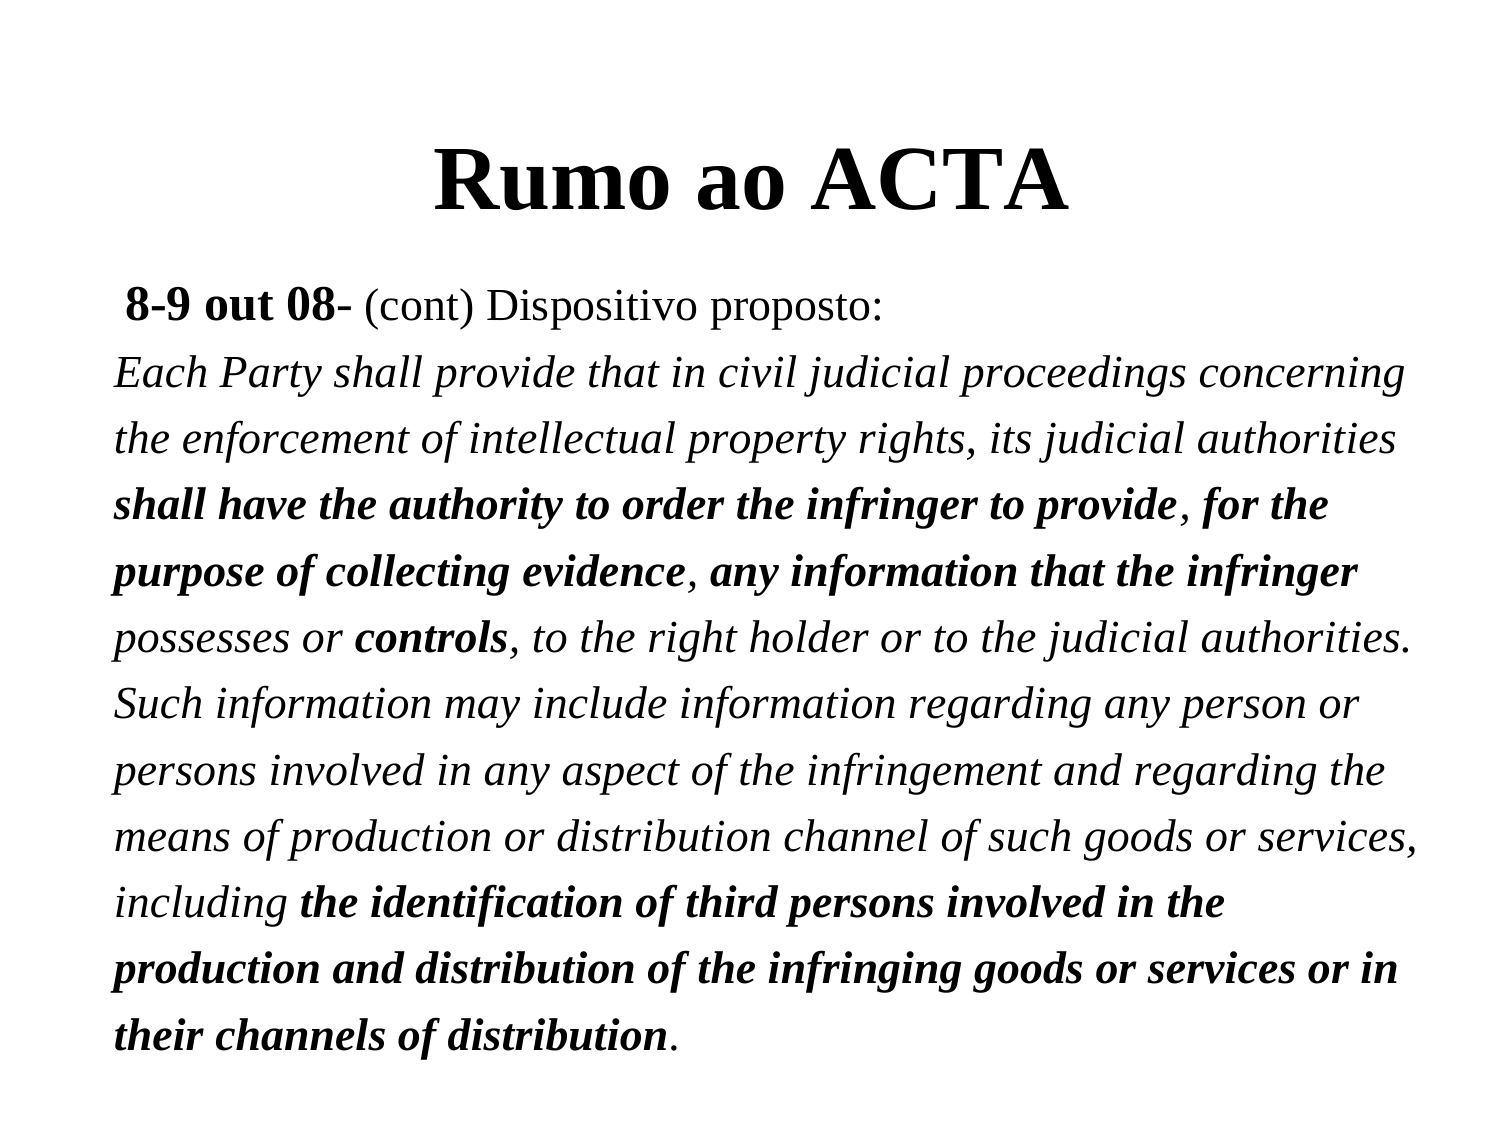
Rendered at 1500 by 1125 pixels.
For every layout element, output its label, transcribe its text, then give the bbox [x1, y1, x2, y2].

title Rumo ao ACTA [87, 52, 1416, 307]
text_box 8-9 out 08- (cont) Dispositivo proposto: Each Party shall provide that in civil judicial proceedings concerning the enforcement of intellectual property rights, its judicial authorities shall have the authority to order the infringer to provide, for the purpose of collecting evidence, any information that the infringer possesses or controls, to the right holder or to the judicial authorities. Such information may include information regarding any person or persons involved in any aspect of the infringement and regarding the means of production or distribution channel of such goods or services, including the identification of third persons involved in the production and distribution of the infringing goods or services or in their channels of distribution. [98, 251, 1457, 1069]
